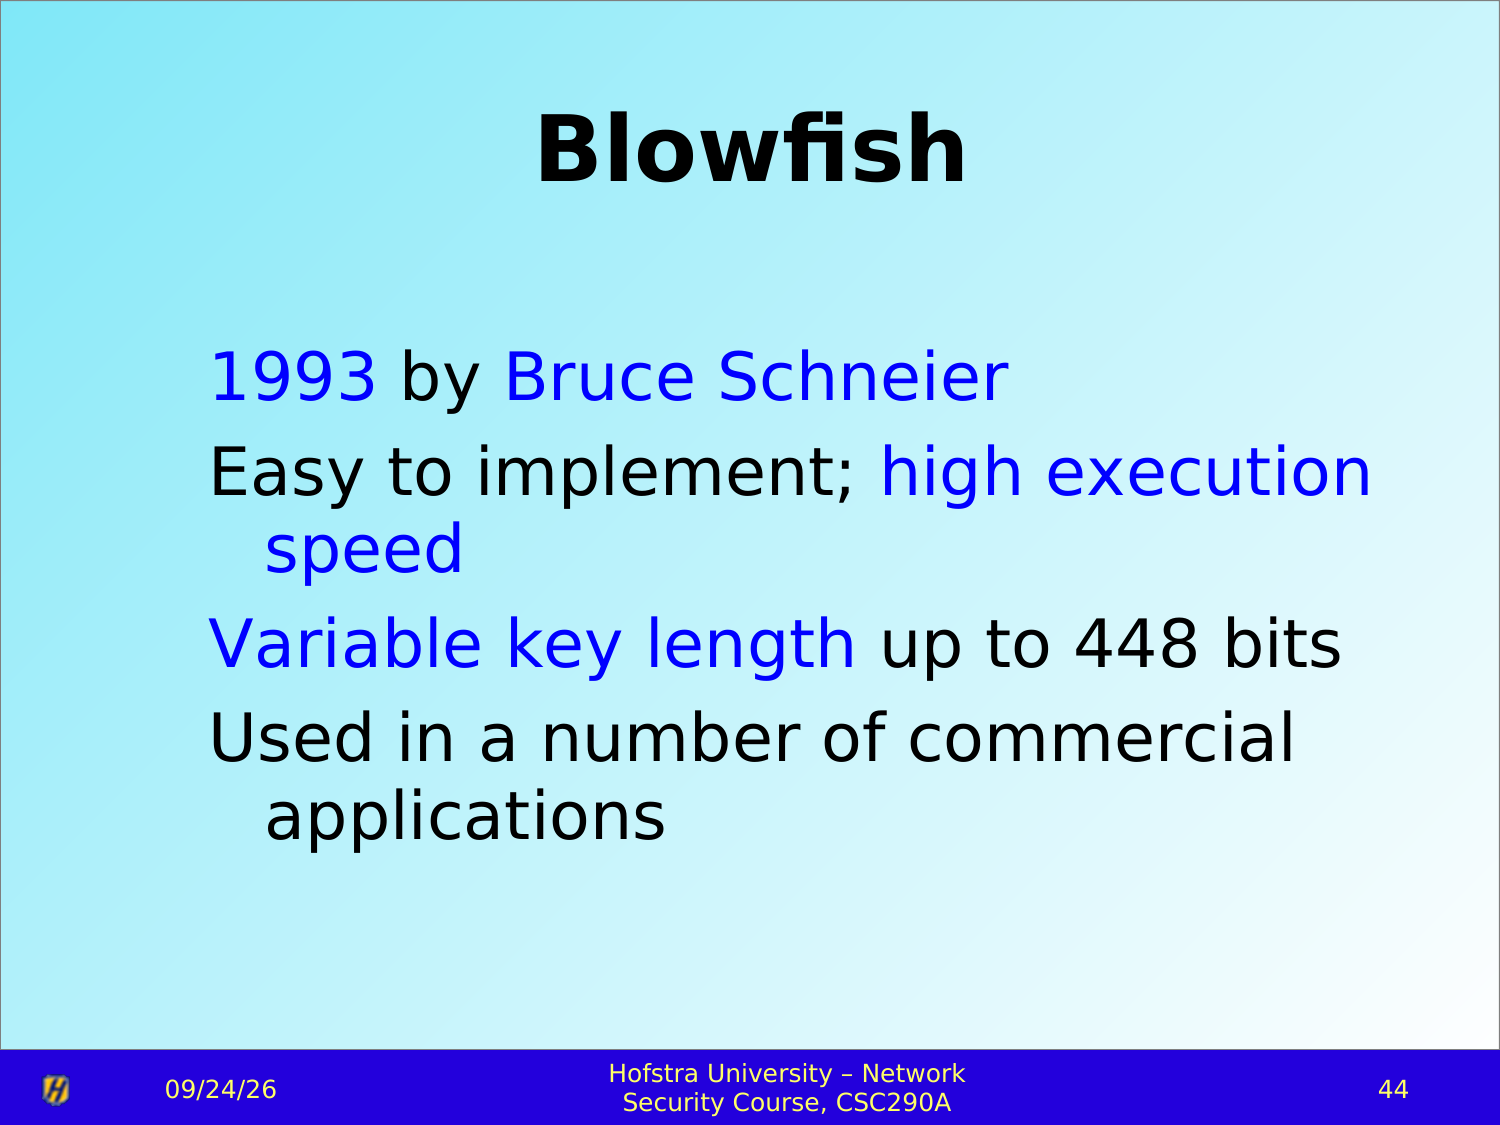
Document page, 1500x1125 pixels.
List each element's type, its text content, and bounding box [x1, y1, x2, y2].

picture [37, 1072, 76, 1110]
title Blowfish [112, 88, 1391, 212]
list 1993 by Bruce Schneier Easy to implement; high execution speed Variable key length up to 448 bits Used in a number of commercial applications [193, 331, 1469, 1007]
